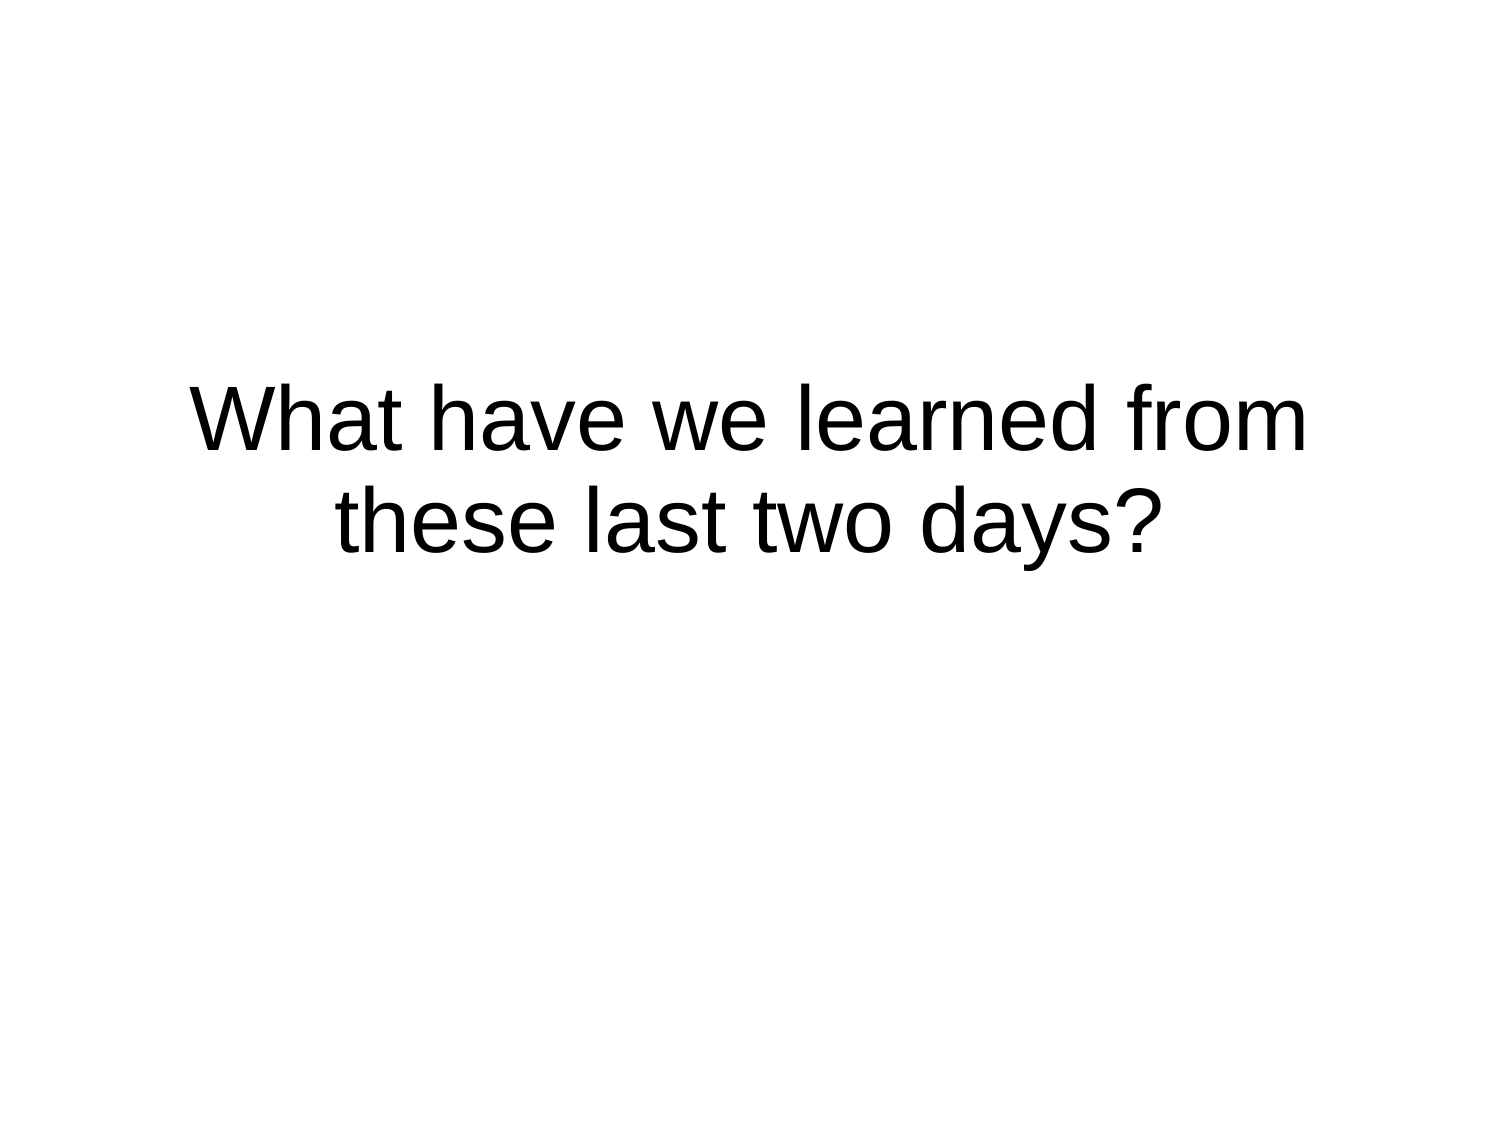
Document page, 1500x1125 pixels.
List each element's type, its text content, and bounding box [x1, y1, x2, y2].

title What have we learned from these last two days? [112, 349, 1388, 591]
